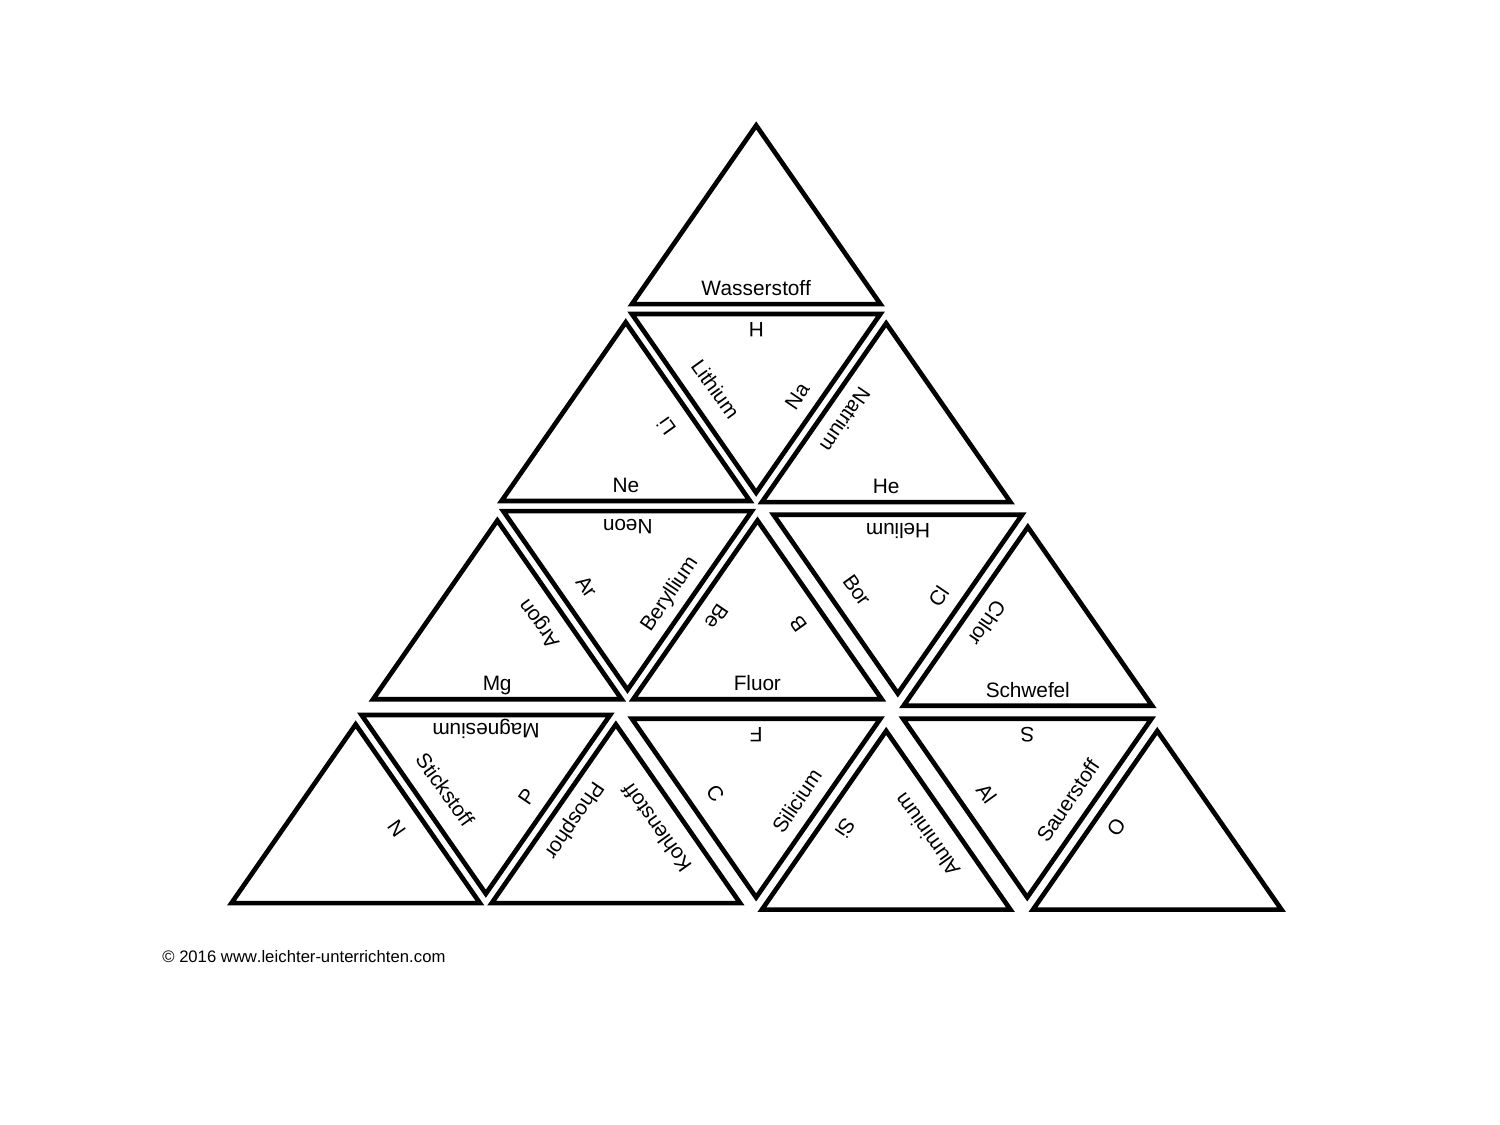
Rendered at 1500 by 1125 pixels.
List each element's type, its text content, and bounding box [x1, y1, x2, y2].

text_box Ar [507, 484, 630, 647]
text_box [716, 756, 801, 817]
text_box Fluor [850, 662, 882, 703]
text_box [657, 756, 734, 860]
text_box Bor [777, 488, 901, 650]
text_box [786, 352, 854, 450]
text_box [231, 767, 423, 904]
text_box Stickstoff [365, 688, 489, 850]
text_box Silicium [719, 700, 873, 900]
text_box Magnesium [581, 711, 611, 753]
text_box [351, 724, 361, 744]
text_box Argon [457, 523, 618, 711]
text_box [587, 549, 672, 610]
text_box Be [641, 518, 787, 708]
text_box Bor [902, 650, 939, 691]
text_box [1032, 879, 1057, 910]
text_box Cl [861, 496, 1015, 696]
text_box [792, 352, 867, 460]
text_box [716, 352, 800, 413]
text_box Stickstoff [490, 851, 527, 891]
text_box Na [719, 296, 873, 495]
text_box Al [907, 692, 1030, 854]
text_box [1057, 756, 1126, 855]
text_box He [761, 477, 782, 506]
text_box Neon [503, 507, 535, 549]
text_box [509, 549, 596, 662]
text_box [491, 877, 513, 904]
text_box [446, 753, 530, 813]
text_box Beryllium [591, 493, 745, 693]
text_box [927, 552, 997, 651]
text_box [881, 323, 887, 331]
text_box [816, 812, 954, 910]
text_box [663, 563, 728, 657]
text_box [387, 753, 464, 857]
text_box Neon [723, 507, 752, 549]
text_box [842, 360, 985, 465]
text_box C [635, 692, 759, 854]
text_box Magnesium [361, 711, 394, 753]
text_box Helium [994, 511, 1023, 552]
text_box B [754, 564, 878, 714]
text_box [713, 601, 798, 662]
text_box Al [1032, 854, 1068, 894]
text_box [799, 552, 876, 657]
text_box S [957, 715, 1099, 756]
text_box [657, 125, 855, 267]
text_box [522, 767, 587, 862]
text_box Lithium [635, 287, 759, 449]
text_box [621, 322, 632, 343]
text_box Ne [501, 464, 696, 505]
text_box Mg [373, 662, 566, 703]
text_box [779, 557, 856, 662]
text_box [398, 563, 538, 662]
text_box [1087, 768, 1282, 910]
text_box [657, 549, 726, 647]
text_box [638, 761, 741, 904]
text_box Schwefel [903, 674, 929, 710]
text_box [785, 756, 855, 855]
text_box Si [769, 728, 920, 928]
text_box H [851, 310, 881, 352]
text_box O [1040, 728, 1194, 928]
text_box [908, 768, 1011, 910]
text_box [935, 552, 1011, 663]
text_box B [722, 549, 738, 564]
text_box [638, 352, 725, 464]
text_box [1152, 730, 1158, 739]
text_box S [903, 715, 935, 756]
text_box Ar [632, 646, 668, 687]
text_box Neon [557, 507, 700, 549]
text_box S [1123, 715, 1152, 756]
text_box [493, 520, 503, 540]
text_box [881, 730, 887, 737]
text_box H [632, 310, 664, 352]
text_box H [686, 310, 829, 352]
text_box [529, 549, 605, 653]
text_box [515, 753, 584, 851]
text_box P [449, 697, 603, 896]
text_box [857, 552, 942, 613]
text_box [527, 365, 666, 464]
text_box [367, 753, 454, 869]
text_box Lithium [761, 449, 797, 490]
text_box Fluor [685, 662, 827, 703]
text_box Helium [828, 511, 970, 552]
text_box Fluor [633, 674, 654, 703]
text_box Helium [773, 511, 805, 552]
text_box He [819, 465, 1011, 506]
text_box Aluminium [850, 756, 869, 774]
text_box [928, 756, 1005, 860]
text_box [987, 756, 1072, 817]
text_box Schwefel [955, 668, 1152, 710]
text_box [761, 878, 787, 910]
text_box [897, 687, 903, 694]
text_box Mg [600, 676, 622, 703]
text_box C [760, 854, 797, 894]
text_box Natrium [769, 321, 923, 507]
text_box F [852, 715, 881, 756]
text_box Magnesium [416, 711, 558, 753]
text_box Wasserstoff [632, 267, 881, 308]
text_box F [632, 715, 663, 756]
text_box Li [585, 325, 746, 507]
text_box Sauerstoff [991, 700, 1144, 900]
text_box [793, 774, 857, 866]
text_box Kohlenstoff [580, 753, 597, 768]
text_box N [315, 727, 476, 930]
text_box Aluminium [883, 775, 1007, 936]
text_box [546, 805, 684, 904]
text_box [984, 564, 1126, 668]
text_box [1064, 756, 1140, 866]
text_box Chlor [911, 524, 1065, 711]
text_box [658, 352, 734, 456]
text_box Ne [730, 480, 750, 505]
text_box F [686, 715, 828, 756]
text_box Phosphor [499, 722, 645, 922]
text_box Kohlenstoff [613, 768, 737, 930]
text_box [459, 881, 480, 904]
